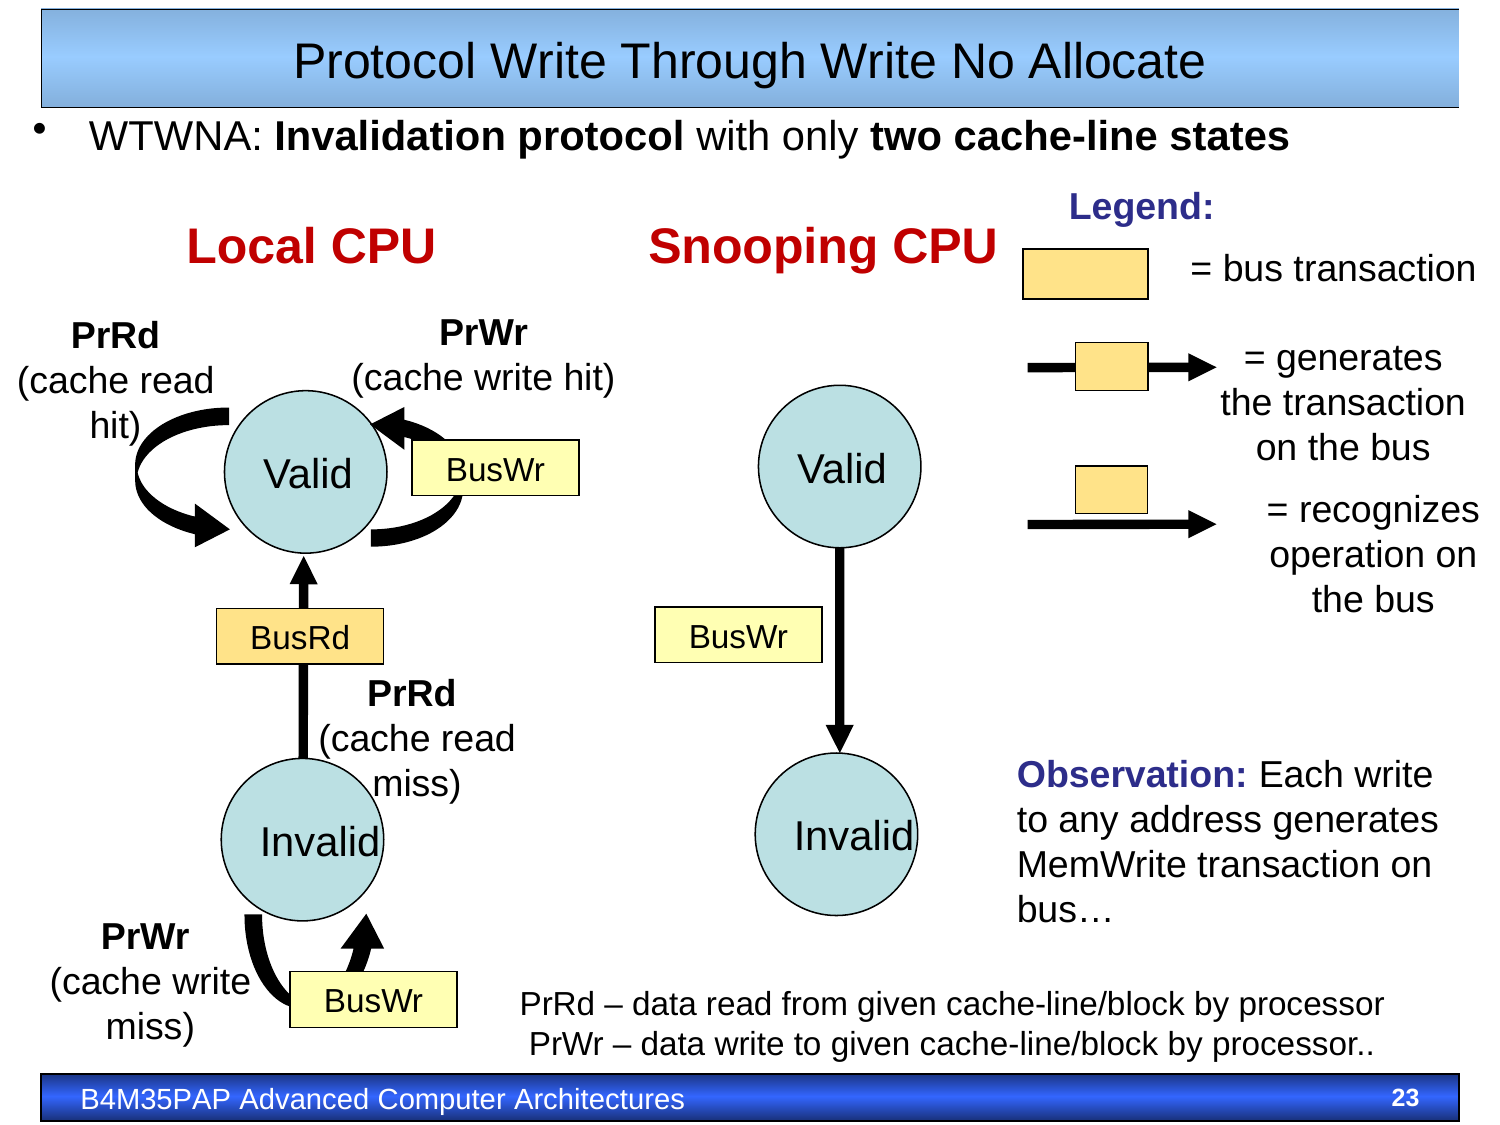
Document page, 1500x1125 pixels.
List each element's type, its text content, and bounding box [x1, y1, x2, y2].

text_box [342, 915, 383, 971]
text_box PrWr (cache write miss) [34, 904, 267, 1100]
text_box BusWr [654, 606, 822, 663]
text_box Snooping CPU [633, 206, 1013, 281]
text_box PrRd – data read from given cache-line/block by processor PrWr – data write to given cache-line/block by processor.. [504, 974, 1462, 1070]
text_box PrRd (cache read miss) [295, 661, 539, 857]
text_box Valid [758, 385, 921, 548]
text_box [1075, 342, 1148, 391]
text_box [135, 408, 229, 547]
text_box PrWr (cache write hit) [336, 300, 631, 406]
text_box [267, 955, 289, 1006]
text_box Local CPU [171, 206, 451, 281]
text_box [1022, 249, 1148, 300]
text_box Observation: Each write to any address generates MemWrite transaction on bus… [1002, 743, 1477, 938]
text_box PrRd (cache read hit) [1, 303, 231, 454]
text_box BusWr [411, 439, 579, 496]
text_box = generates the transaction on the bus [1203, 326, 1484, 476]
text_box Invalid [221, 758, 382, 921]
text_box [371, 496, 462, 546]
text_box Invalid [755, 753, 918, 916]
list WTWNA: Invalidation protocol with only two cache-line states [17, 101, 1436, 1000]
text_box BusWr [289, 971, 458, 1028]
title Protocol Write Through Write No Allocate [41, 8, 1459, 108]
text_box [371, 408, 444, 449]
text_box Legend: [1053, 175, 1230, 235]
text_box [1075, 465, 1148, 514]
text_box Valid [224, 390, 387, 554]
text_box BusRd [216, 608, 384, 665]
text_box = recognizes operation on the bus [1246, 477, 1500, 628]
text_box = bus transaction [1175, 236, 1492, 297]
